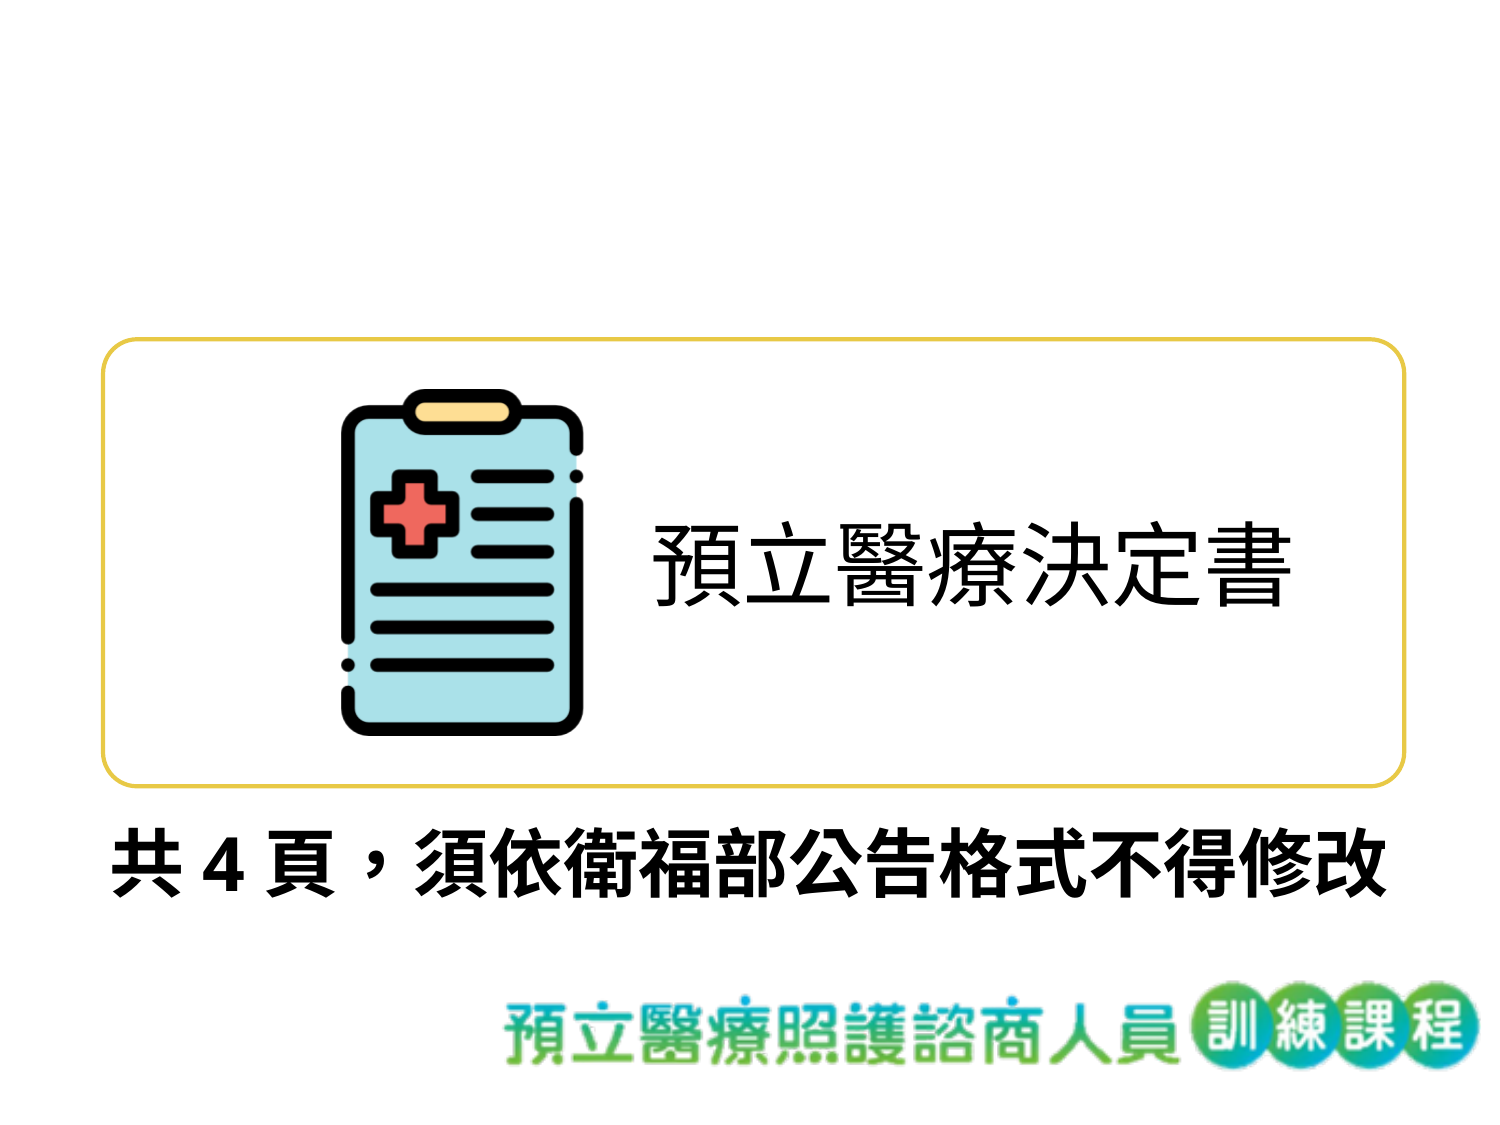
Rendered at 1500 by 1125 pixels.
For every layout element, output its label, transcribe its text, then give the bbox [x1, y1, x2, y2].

text_box 共4頁，須依衛福部公告格式不得修改 [88, 808, 1409, 924]
picture [289, 389, 636, 736]
picture [490, 975, 1485, 1076]
text_box 預立醫療決定書 [636, 499, 1339, 626]
